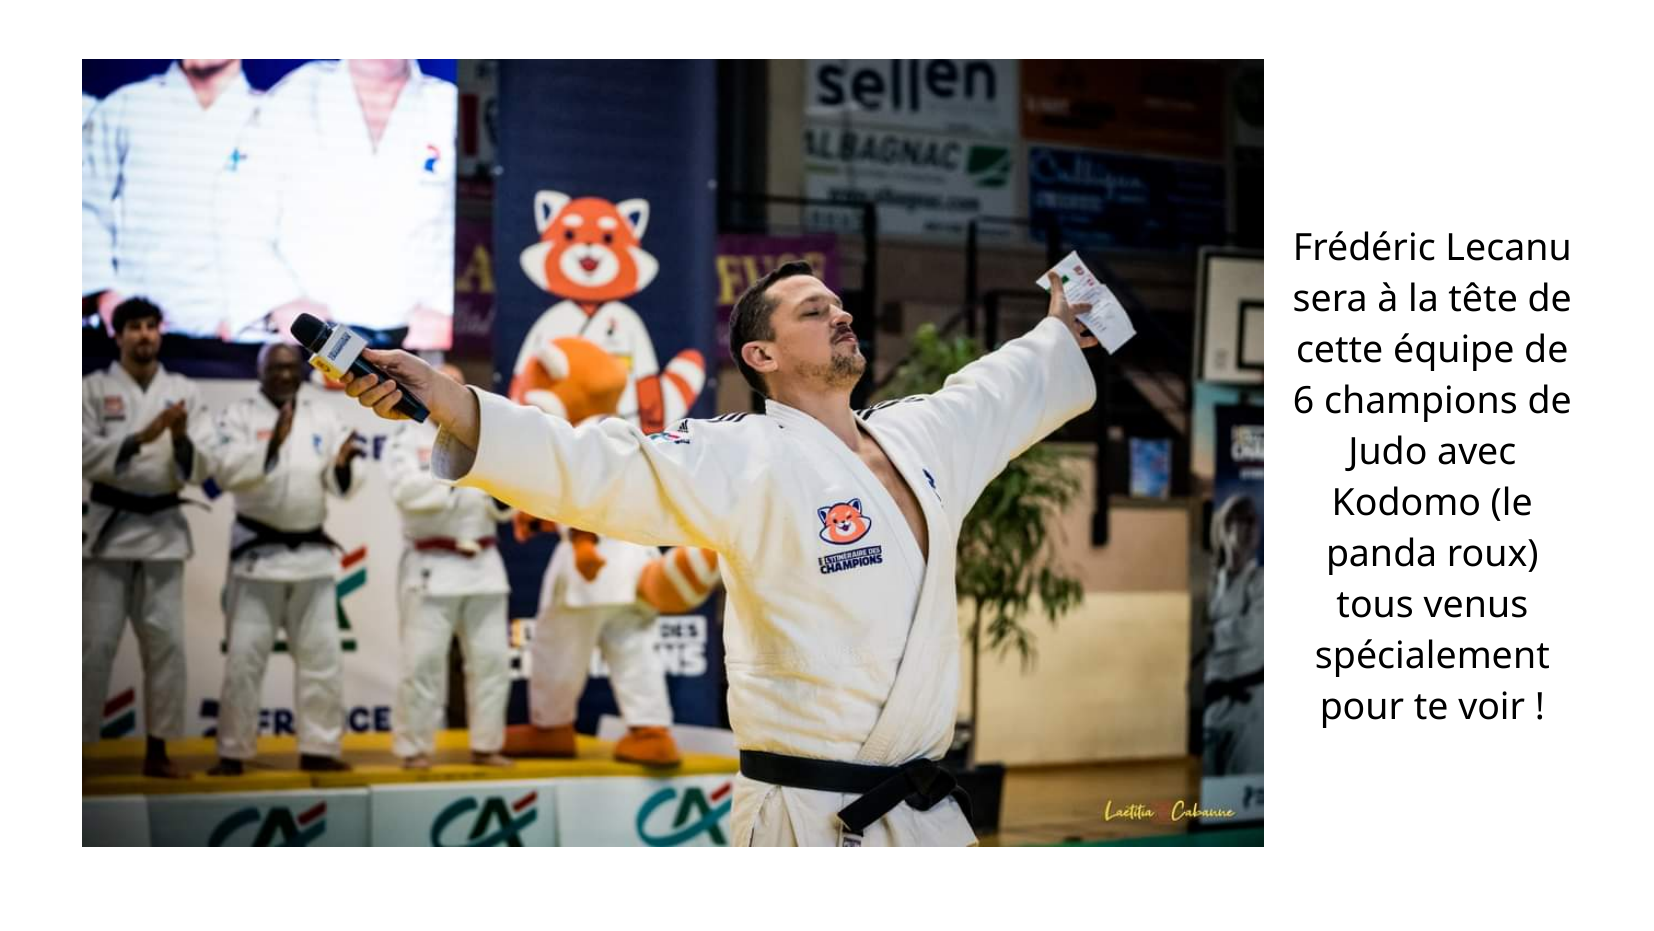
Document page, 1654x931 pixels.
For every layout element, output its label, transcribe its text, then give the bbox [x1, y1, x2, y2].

text_box Frédéric Lecanu sera à la tête de cette équipe de 6 champions de Judo avec Kodomo (le panda roux) tous venus spécialement pour te voir ! [1275, 60, 1591, 755]
picture [82, 59, 1264, 847]
